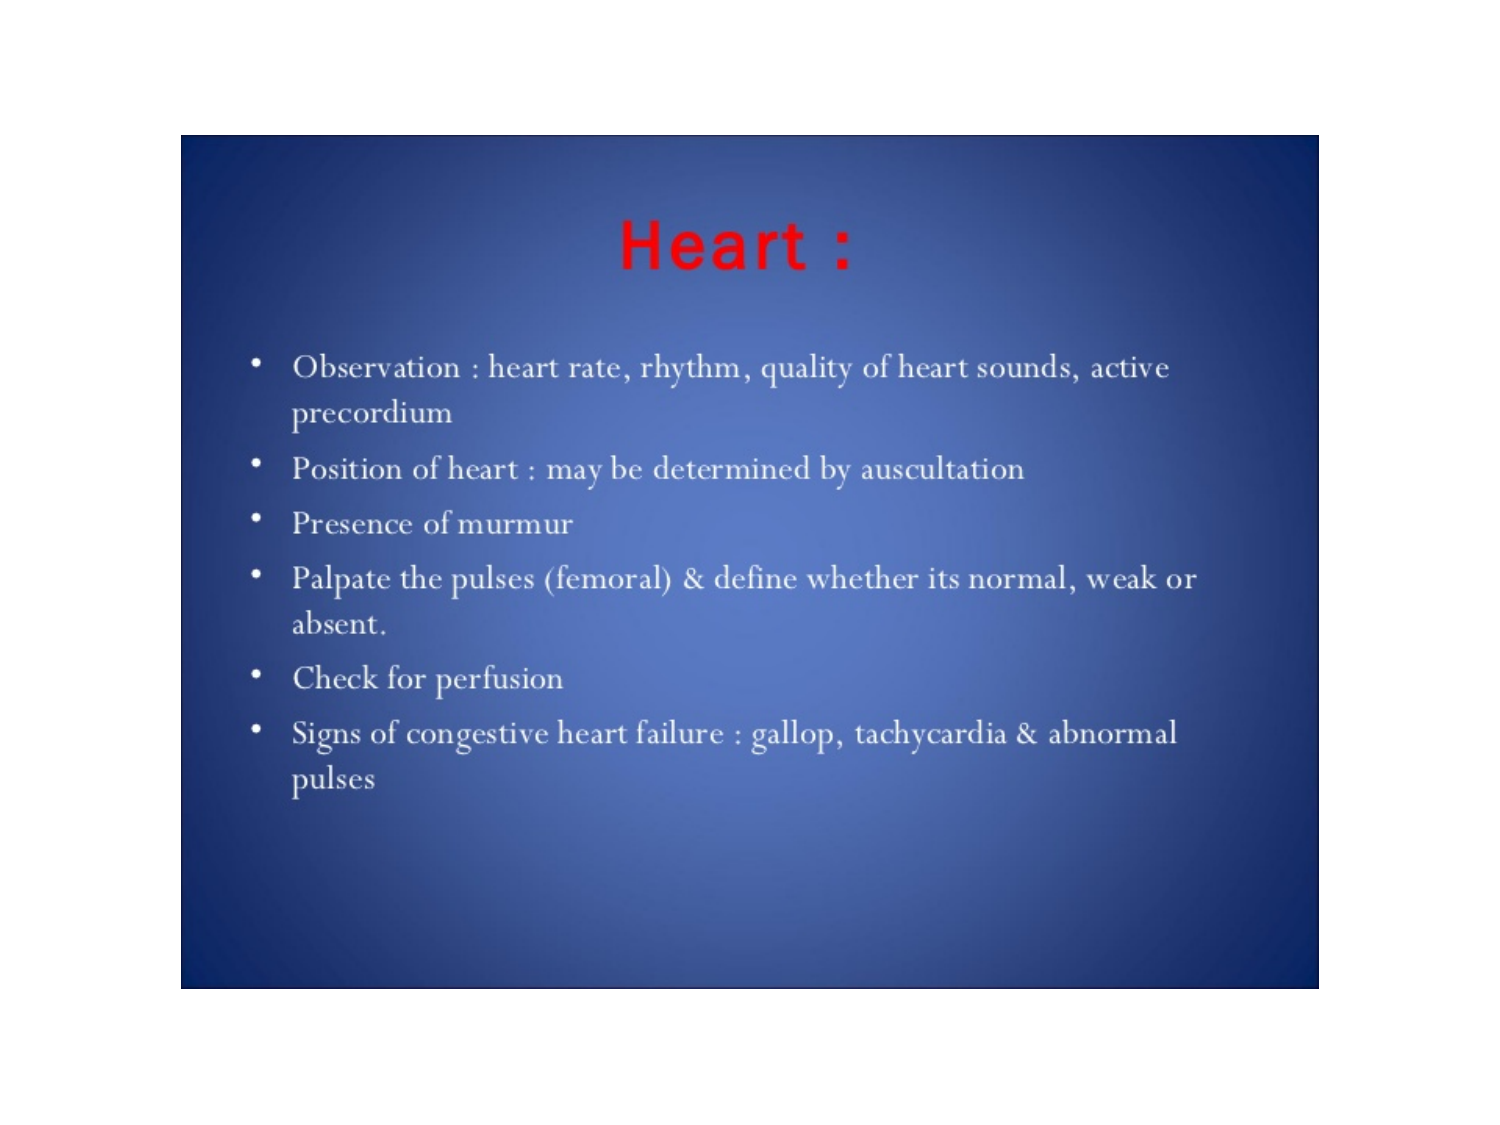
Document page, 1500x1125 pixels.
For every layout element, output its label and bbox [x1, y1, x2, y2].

picture [181, 135, 1319, 990]
